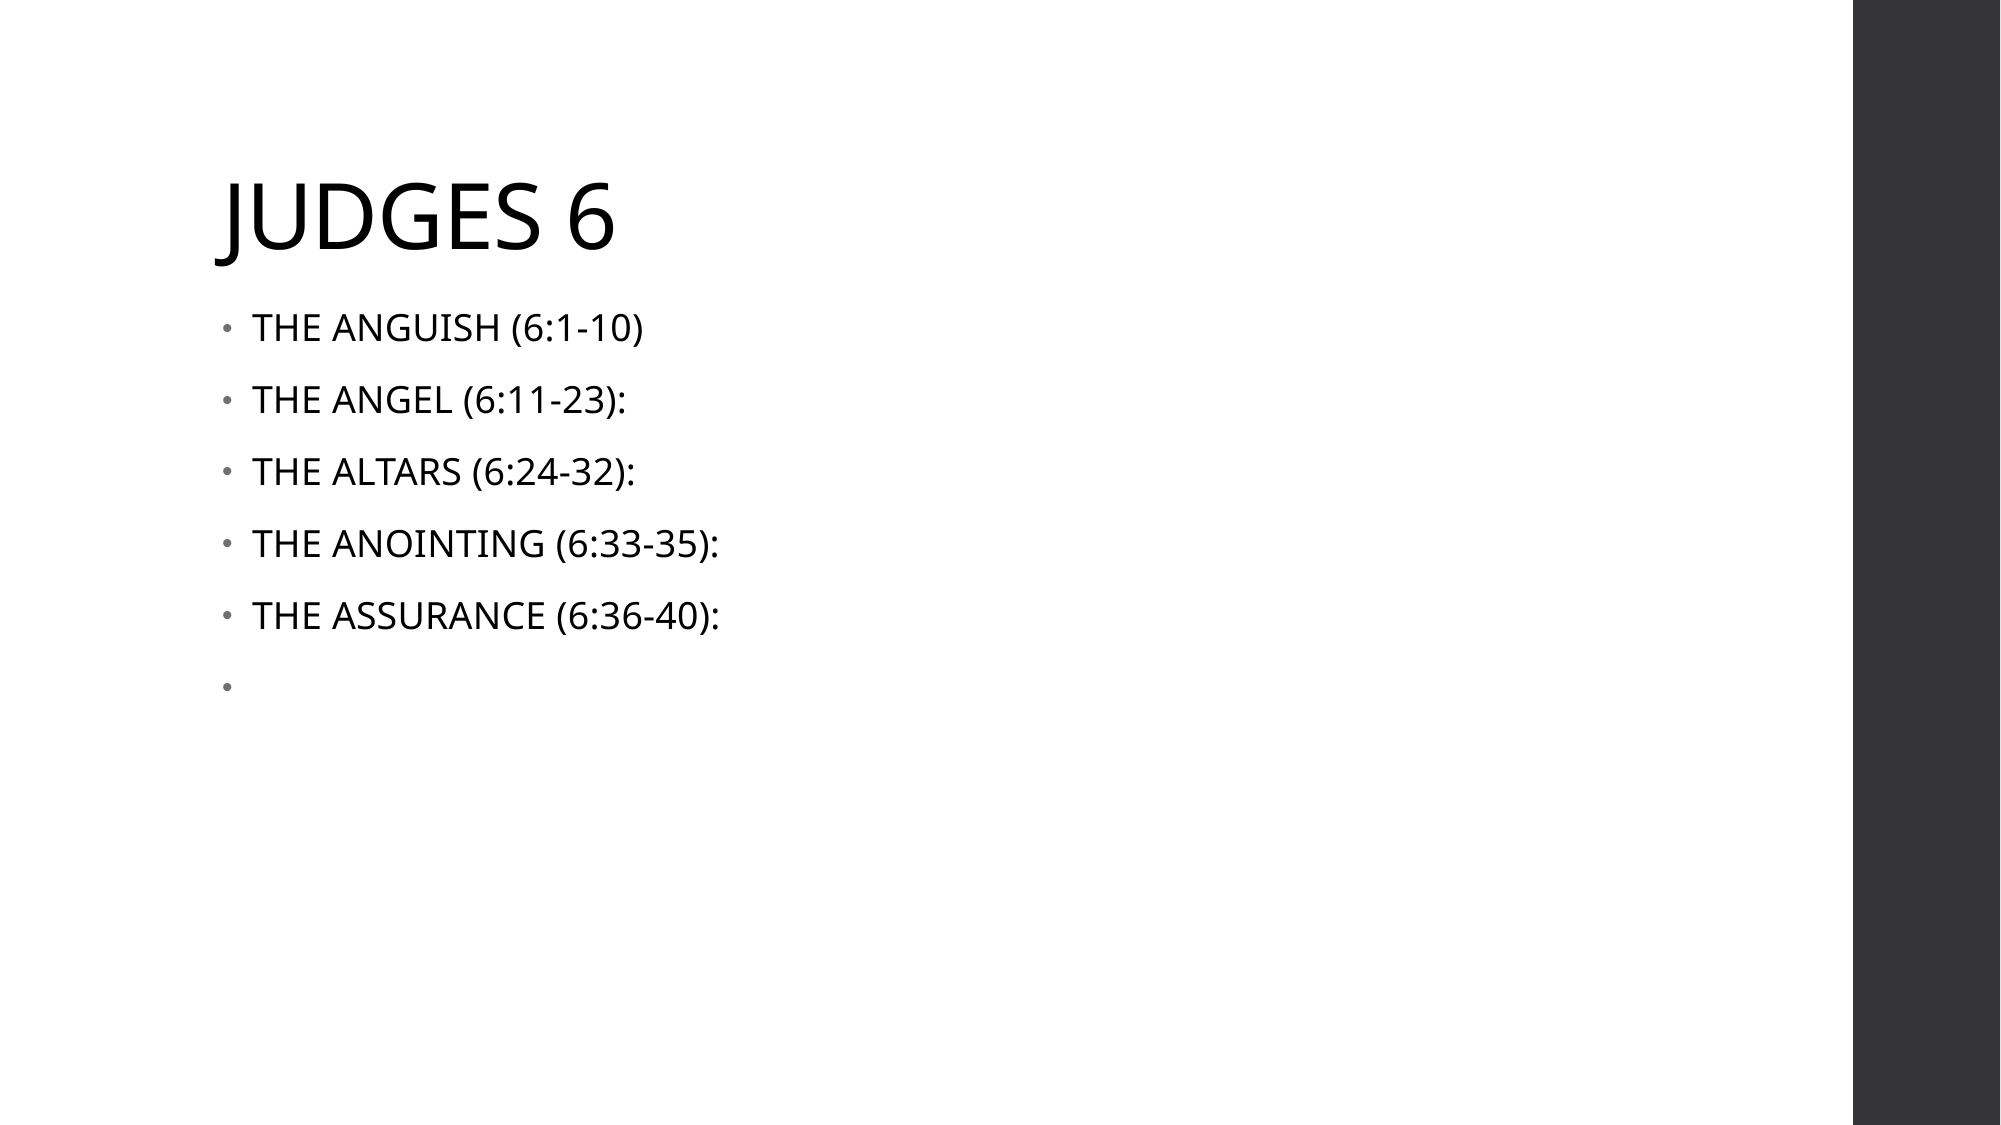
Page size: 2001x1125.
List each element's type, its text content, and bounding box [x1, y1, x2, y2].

list THE ANGUISH (6:1-10) THE ANGEL (6:11-23): THE ALTARS (6:24-32): THE ANOINTING (6:33-35): THE ASSURANCE (6:36-40): [206, 299, 1617, 1014]
title JUDGES 6 [206, 60, 1797, 278]
